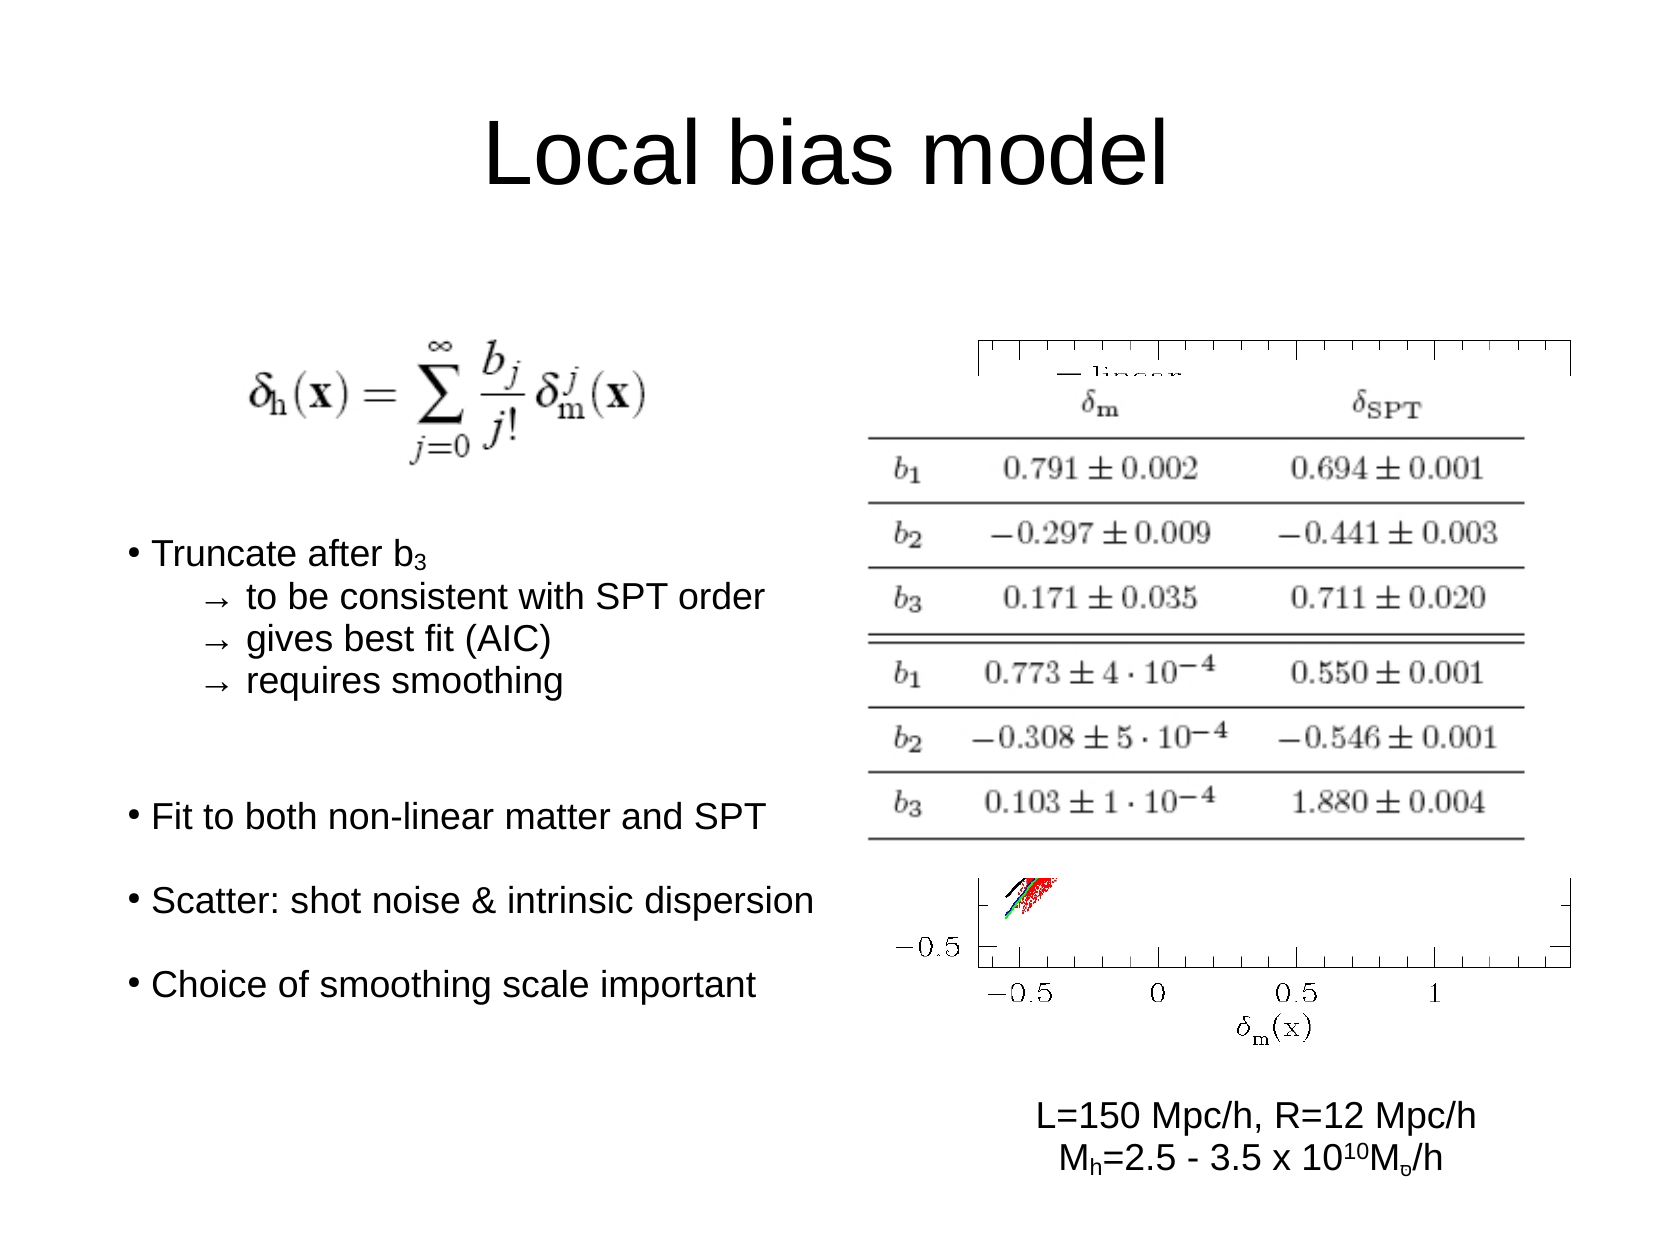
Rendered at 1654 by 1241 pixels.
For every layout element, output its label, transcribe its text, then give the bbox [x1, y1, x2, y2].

picture [825, 299, 1623, 1046]
picture [187, 300, 687, 492]
text_box Fit to both non-linear matter and SPT Scatter: shot noise & intrinsic dispersion Choice of smoothing scale important [112, 787, 863, 1013]
text_box Truncate after b3 → to be consistent with SPT order → gives best fit (AIC) → requires smoothing [112, 525, 825, 709]
text_box L=150 Mpc/h, R=12 Mpc/h Mh=2.5 - 3.5 x 1010Mסּ/h [937, 1087, 1576, 1190]
title Local bias model [82, 56, 1571, 250]
